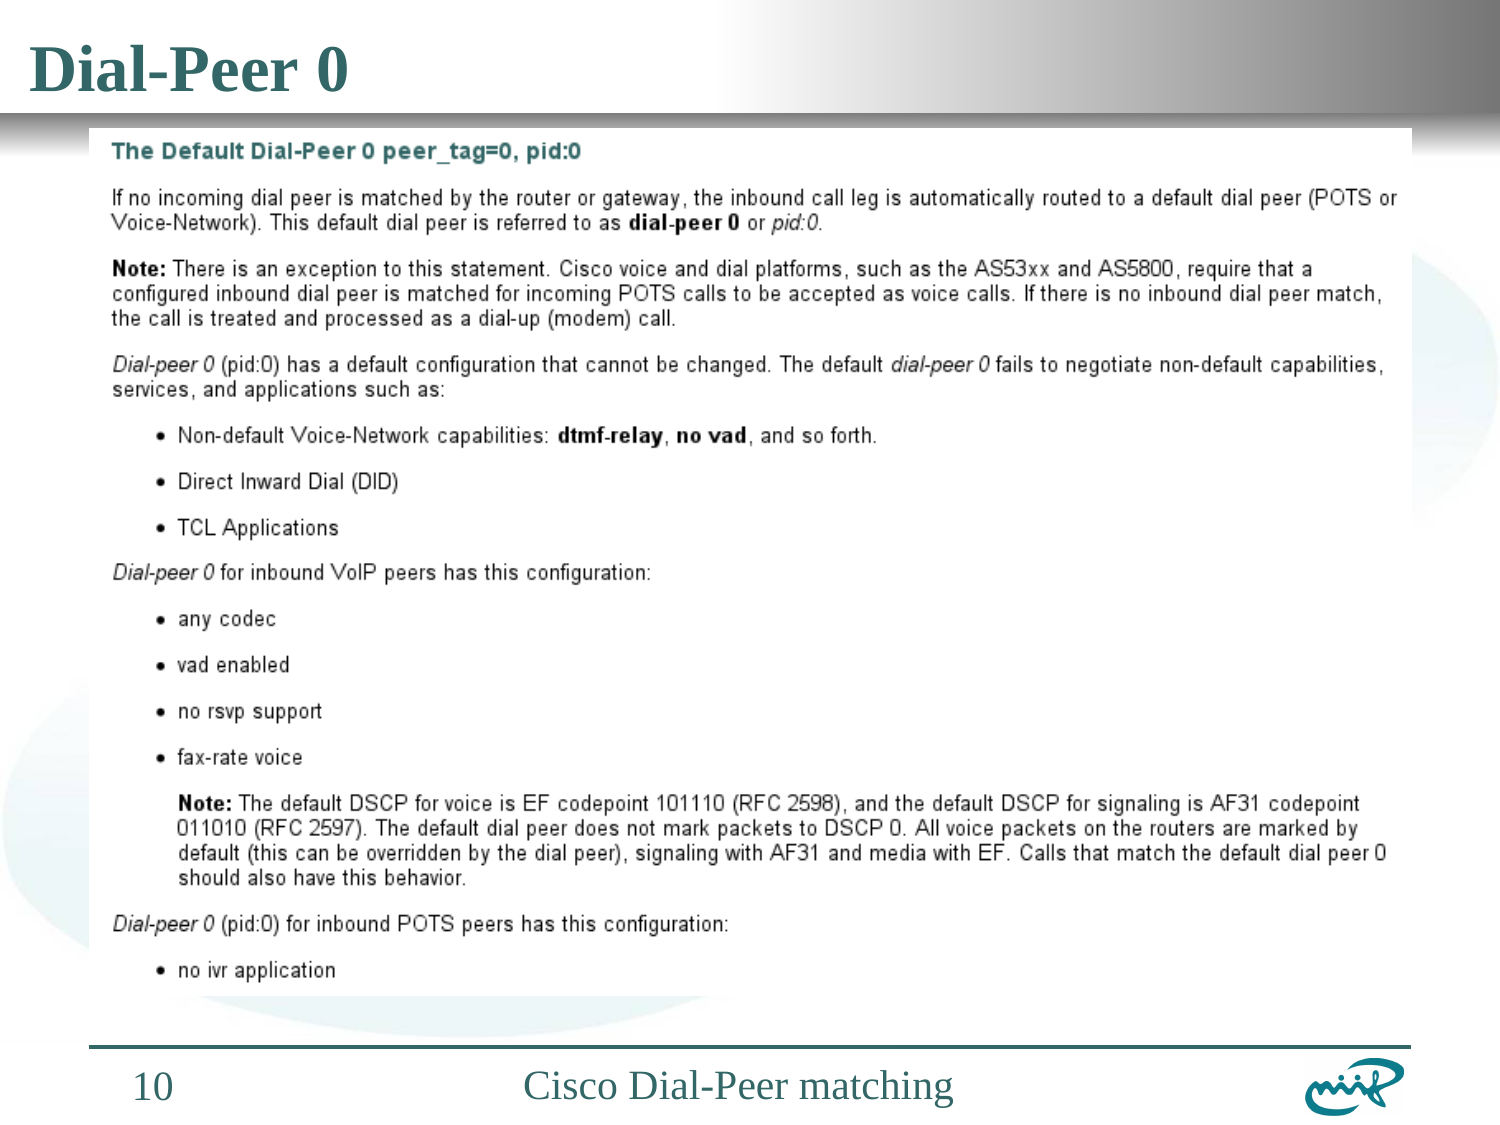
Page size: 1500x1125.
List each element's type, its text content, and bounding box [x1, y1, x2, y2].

title Dial-Peer 0 [14, 8, 1365, 122]
picture [0, 128, 1500, 1042]
picture [1305, 1058, 1404, 1116]
